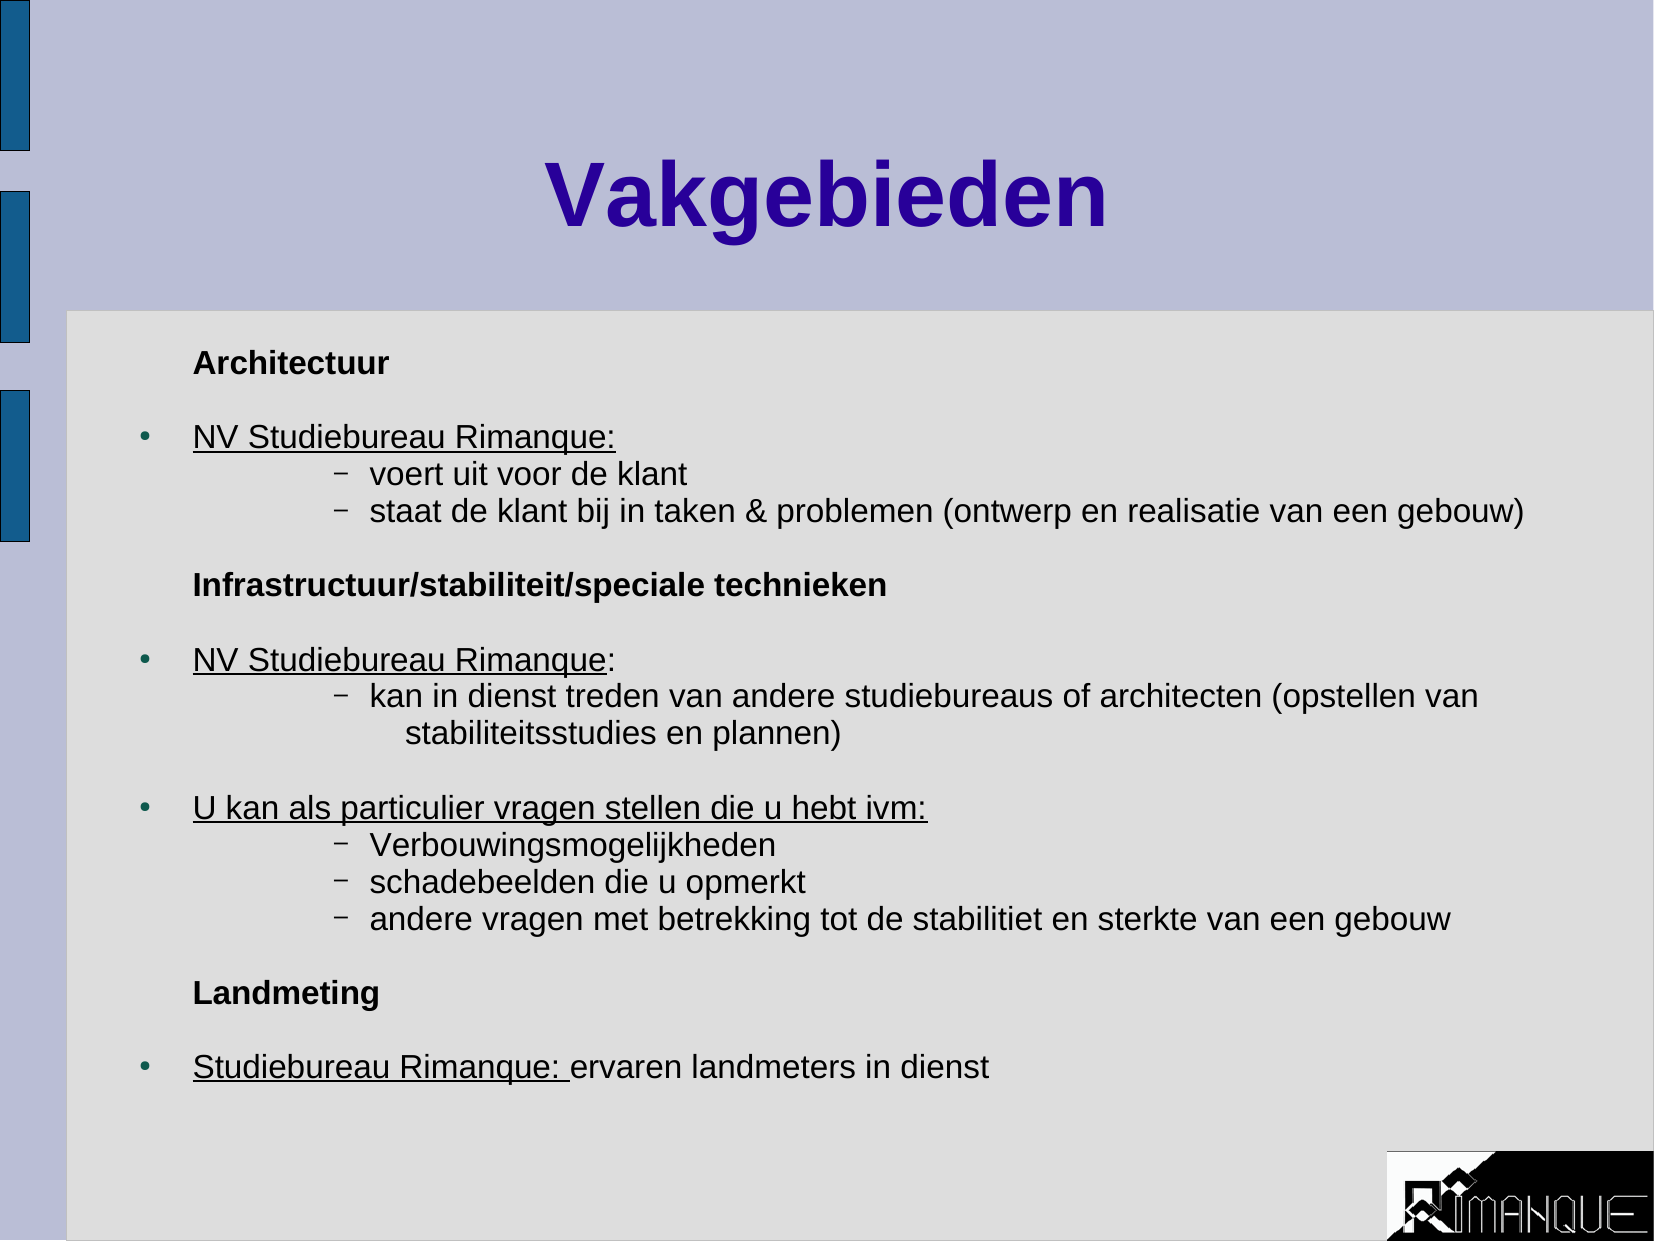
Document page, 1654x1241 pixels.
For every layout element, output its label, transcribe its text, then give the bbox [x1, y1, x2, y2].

title Vakgebieden [121, 98, 1534, 291]
list Architectuur NV Studiebureau Rimanque: voert uit voor de klant staat de klant bij in taken & problemen (ontwerp en realisatie van een gebouw) Infrastructuur/stabiliteit/speciale technieken NV Studiebureau Rimanque: kan in dienst treden van andere studiebureaus of architecten (opstellen van stabiliteitsstudies en plannen) U kan als particulier vragen stellen die u hebt ivm: Verbouwingsmogelijkheden schadebeelden die u opmerkt andere vragen met betrekking tot de stabilitiet en sterkte van een gebouw Landmeting Studiebureau Rimanque: ervaren landmeters in dienst [121, 344, 1534, 1133]
picture [1387, 1151, 1654, 1241]
